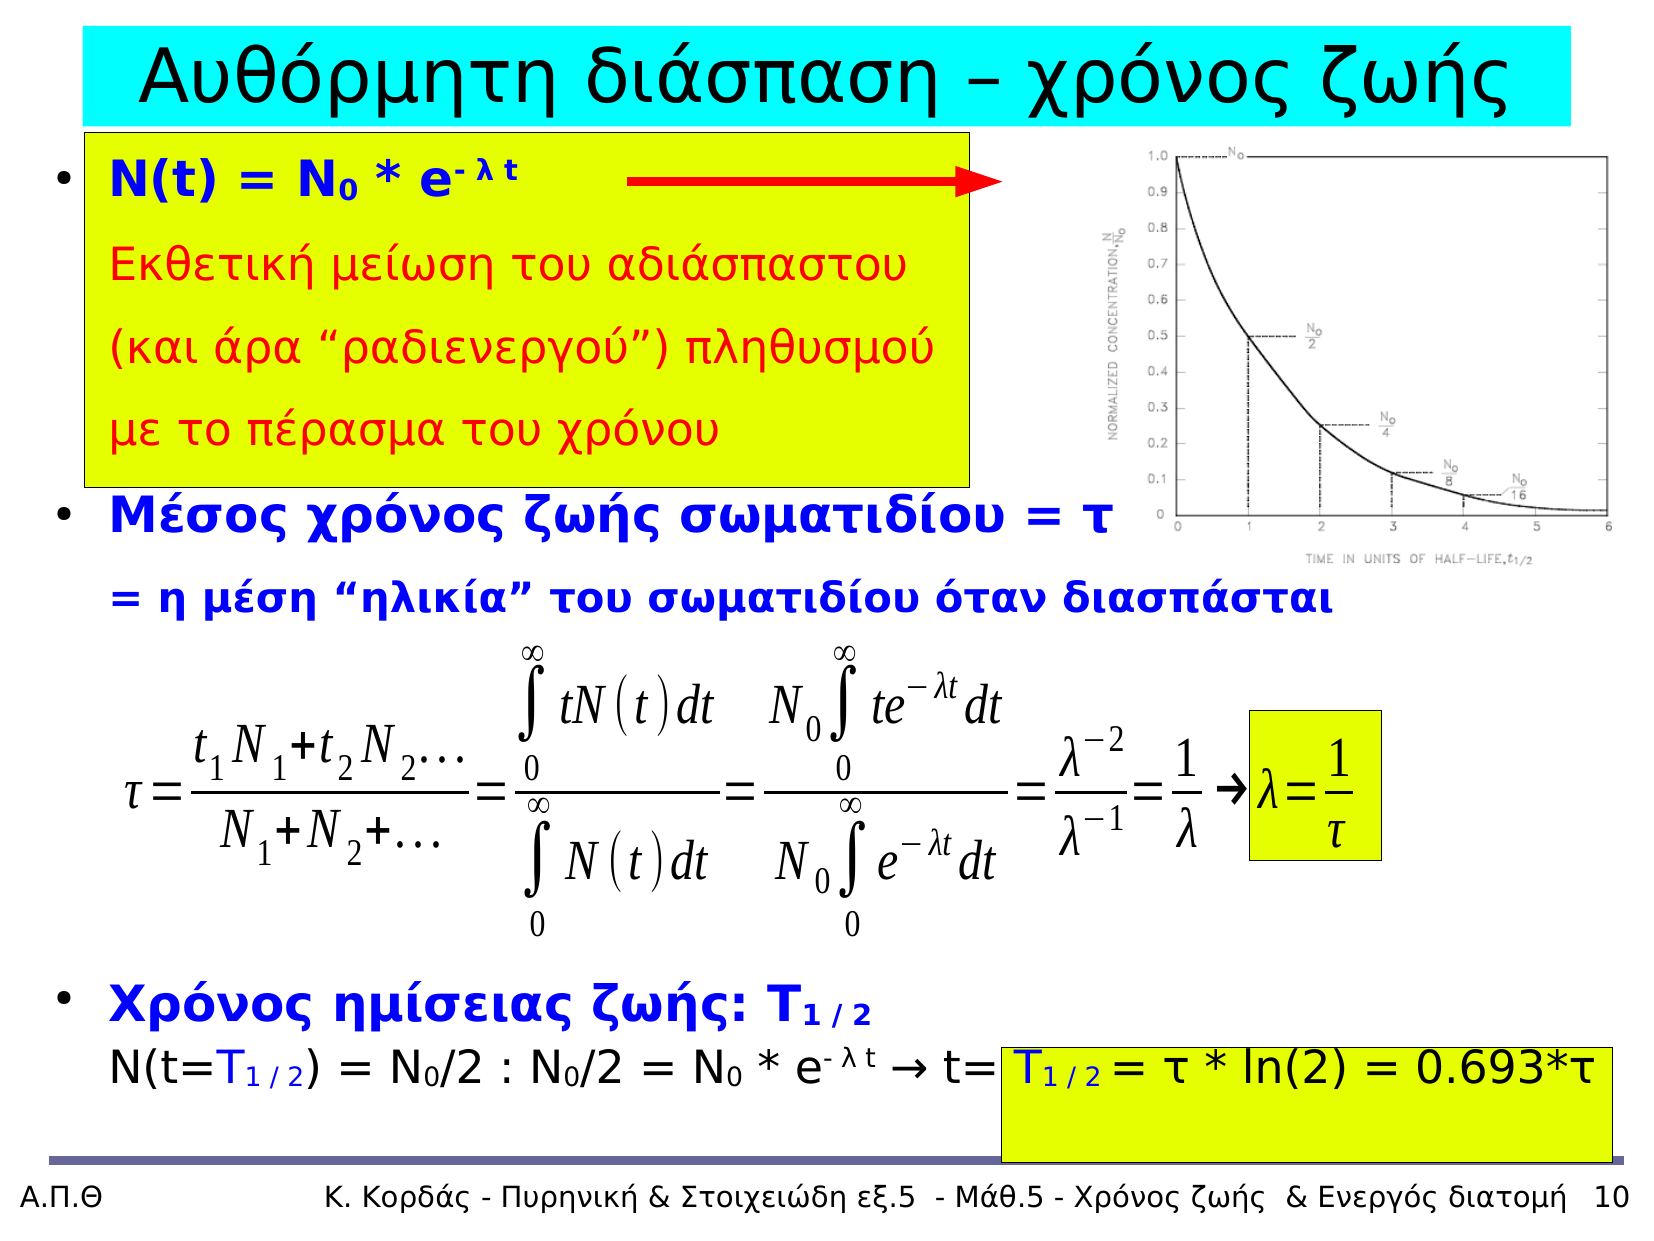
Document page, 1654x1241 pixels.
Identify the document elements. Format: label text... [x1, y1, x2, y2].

text_box [84, 132, 970, 150]
picture [1087, 127, 1626, 576]
chart [112, 641, 1372, 944]
list N(t) = N0 * e- λ t Εκθετική μείωση του αδιάσπαστου (και άρα “ραδιενεργού”) πληθυσμού με το πέρασμα του χρόνου Μέσος χρόνος ζωής σωματιδίου = τ = η μέση “ηλικία” του σωματιδίου όταν διασπάσται Χρόνος ημίσειας ζωής: T1 / 2 N(t=T1 / 2) = Ν0/2 : Ν0/2 = Ν0 * e- λ t → t= T1 / 2 = τ * ln(2) = 0.693*τ [37, 150, 1613, 1127]
title Αυθόρμητη διάσπαση – χρόνος ζωής [82, 25, 1571, 127]
text_box [1001, 1127, 1613, 1163]
